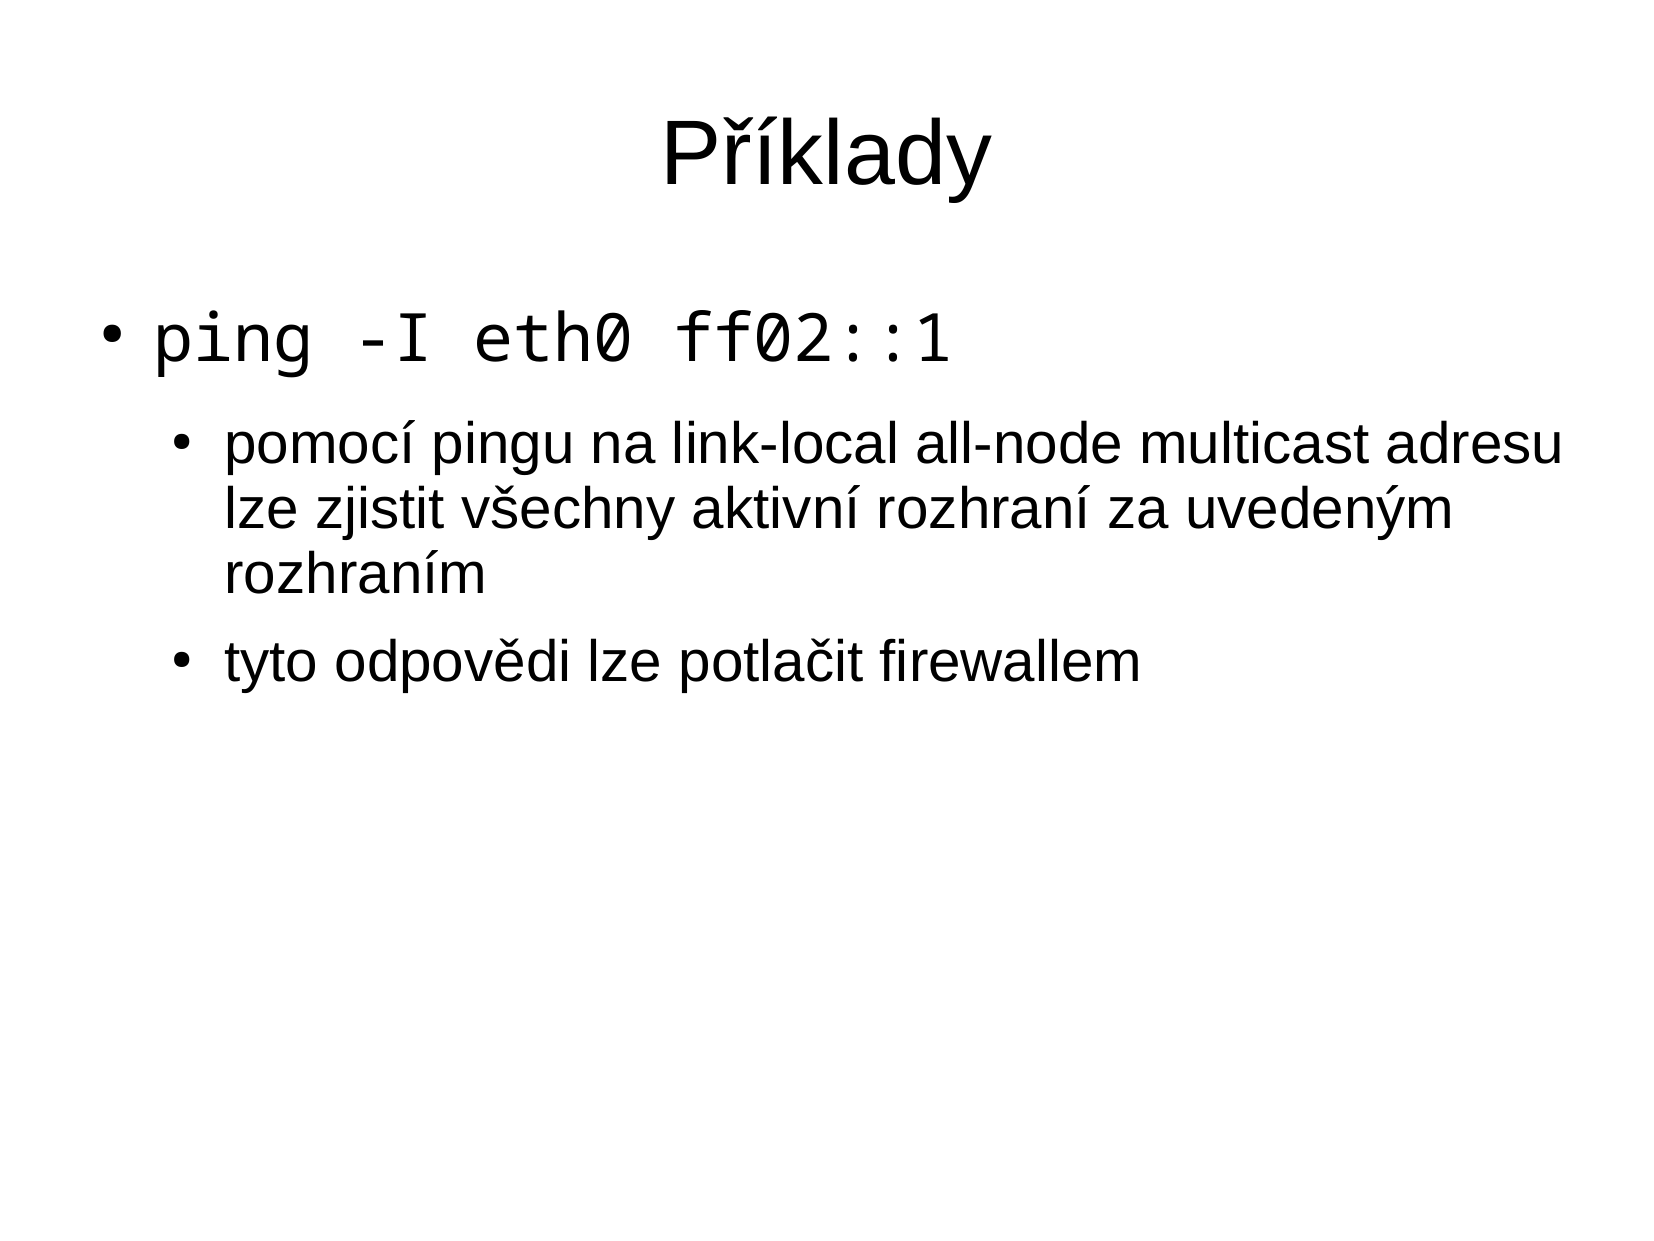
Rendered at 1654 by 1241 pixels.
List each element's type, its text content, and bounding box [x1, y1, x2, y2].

list ping -I eth0 ff02::1 pomocí pingu na link-local all-node multicast adresu lze zjistit všechny aktivní rozhraní za uvedeným rozhraním tyto odpovědi lze potlačit firewallem [82, 290, 1571, 1010]
title Příklady [82, 49, 1571, 257]
